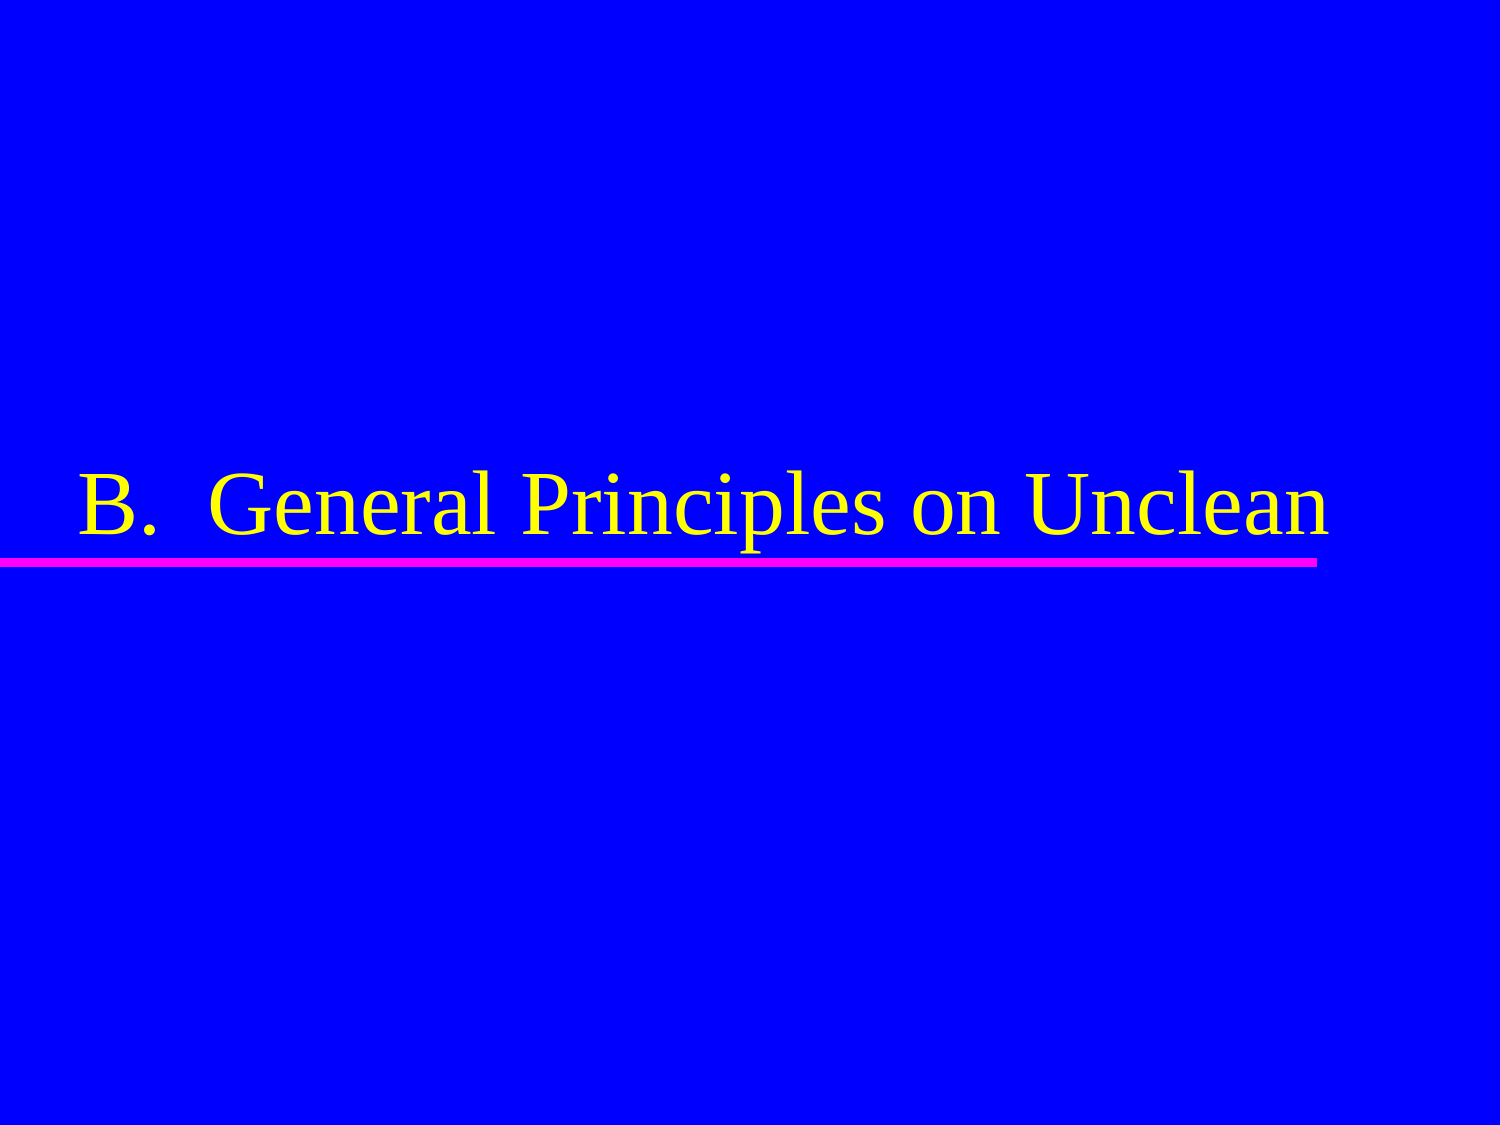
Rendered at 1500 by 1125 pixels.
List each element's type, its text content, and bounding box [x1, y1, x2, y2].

title B. General Principles on Unclean [62, 374, 1388, 563]
